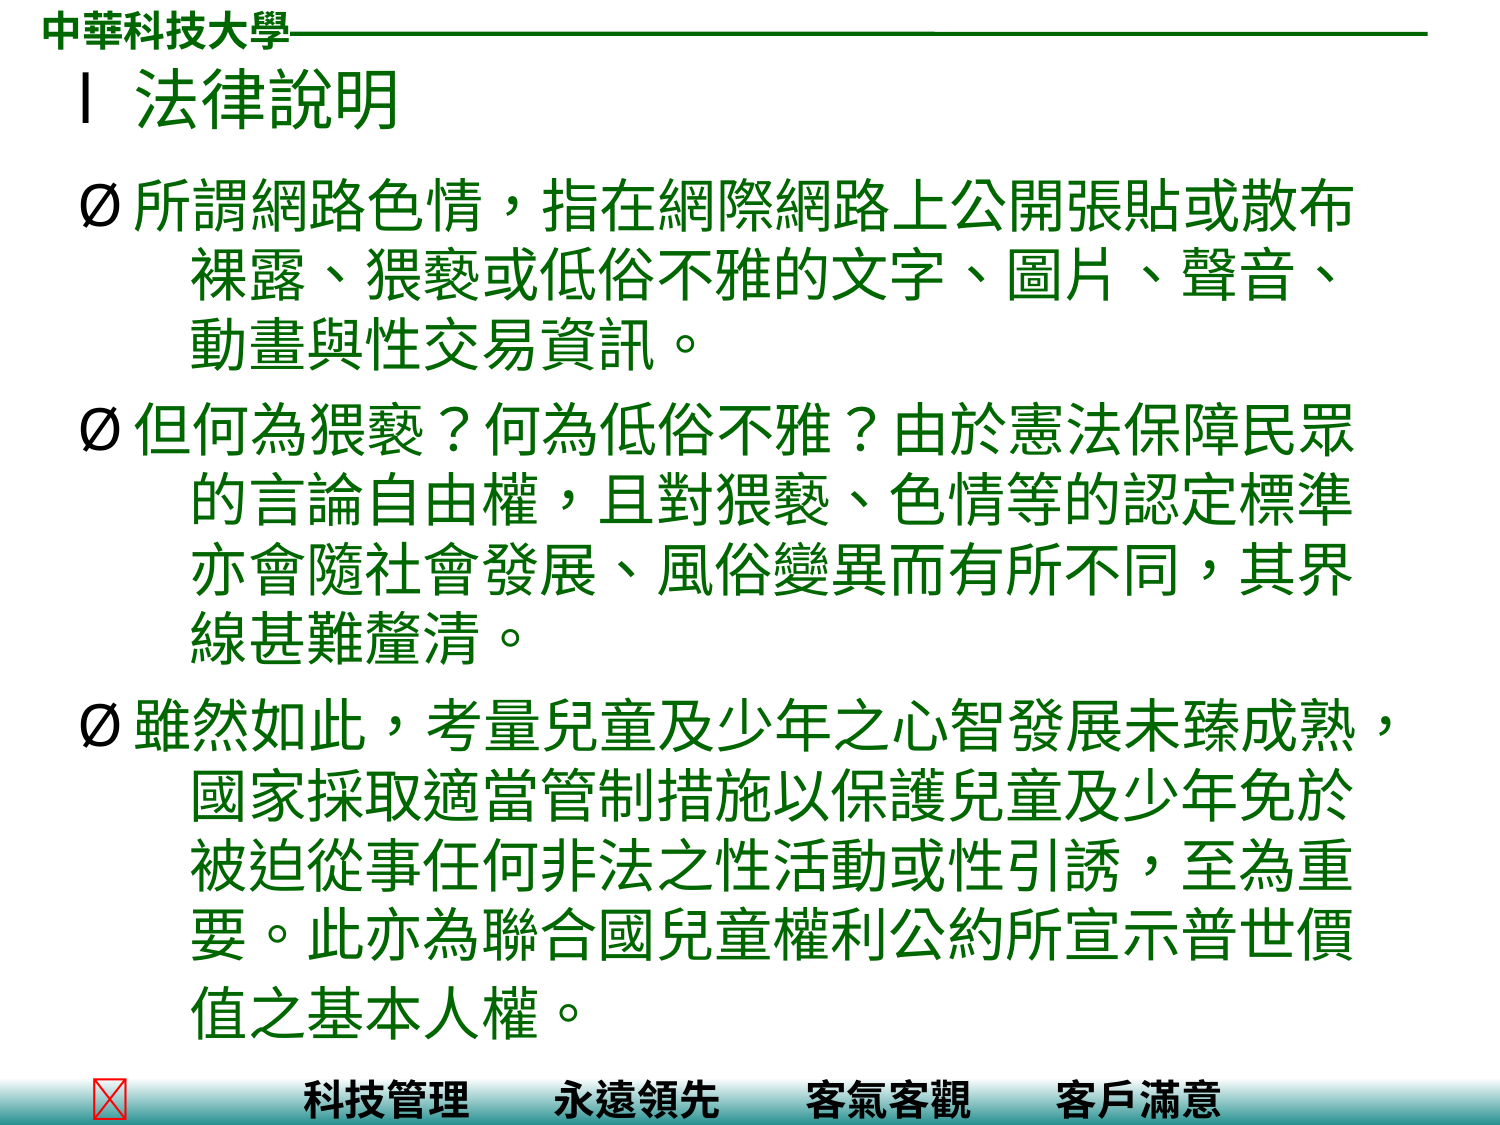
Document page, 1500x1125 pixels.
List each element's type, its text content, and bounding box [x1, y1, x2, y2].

list 法律說明 所謂網路色情，指在網際網路上公開張貼或散布裸露、猥褻或低俗不雅的文字、圖片、聲音、動畫與性交易資訊。 但何為猥褻？何為低俗不雅？由於憲法保障民眾的言論自由權，且對猥褻、色情等的認定標準亦會隨社會發展、風俗變異而有所不同，其界線甚難釐清。 雖然如此，考量兒童及少年之心智發展未臻成熟，國家採取適當管制措施以保護兒童及少年免於被迫從事任何非法之性活動或性引誘，至為重要。此亦為聯合國兒童權利公約所宣示普世價值之基本人權。 [62, 50, 1413, 1076]
